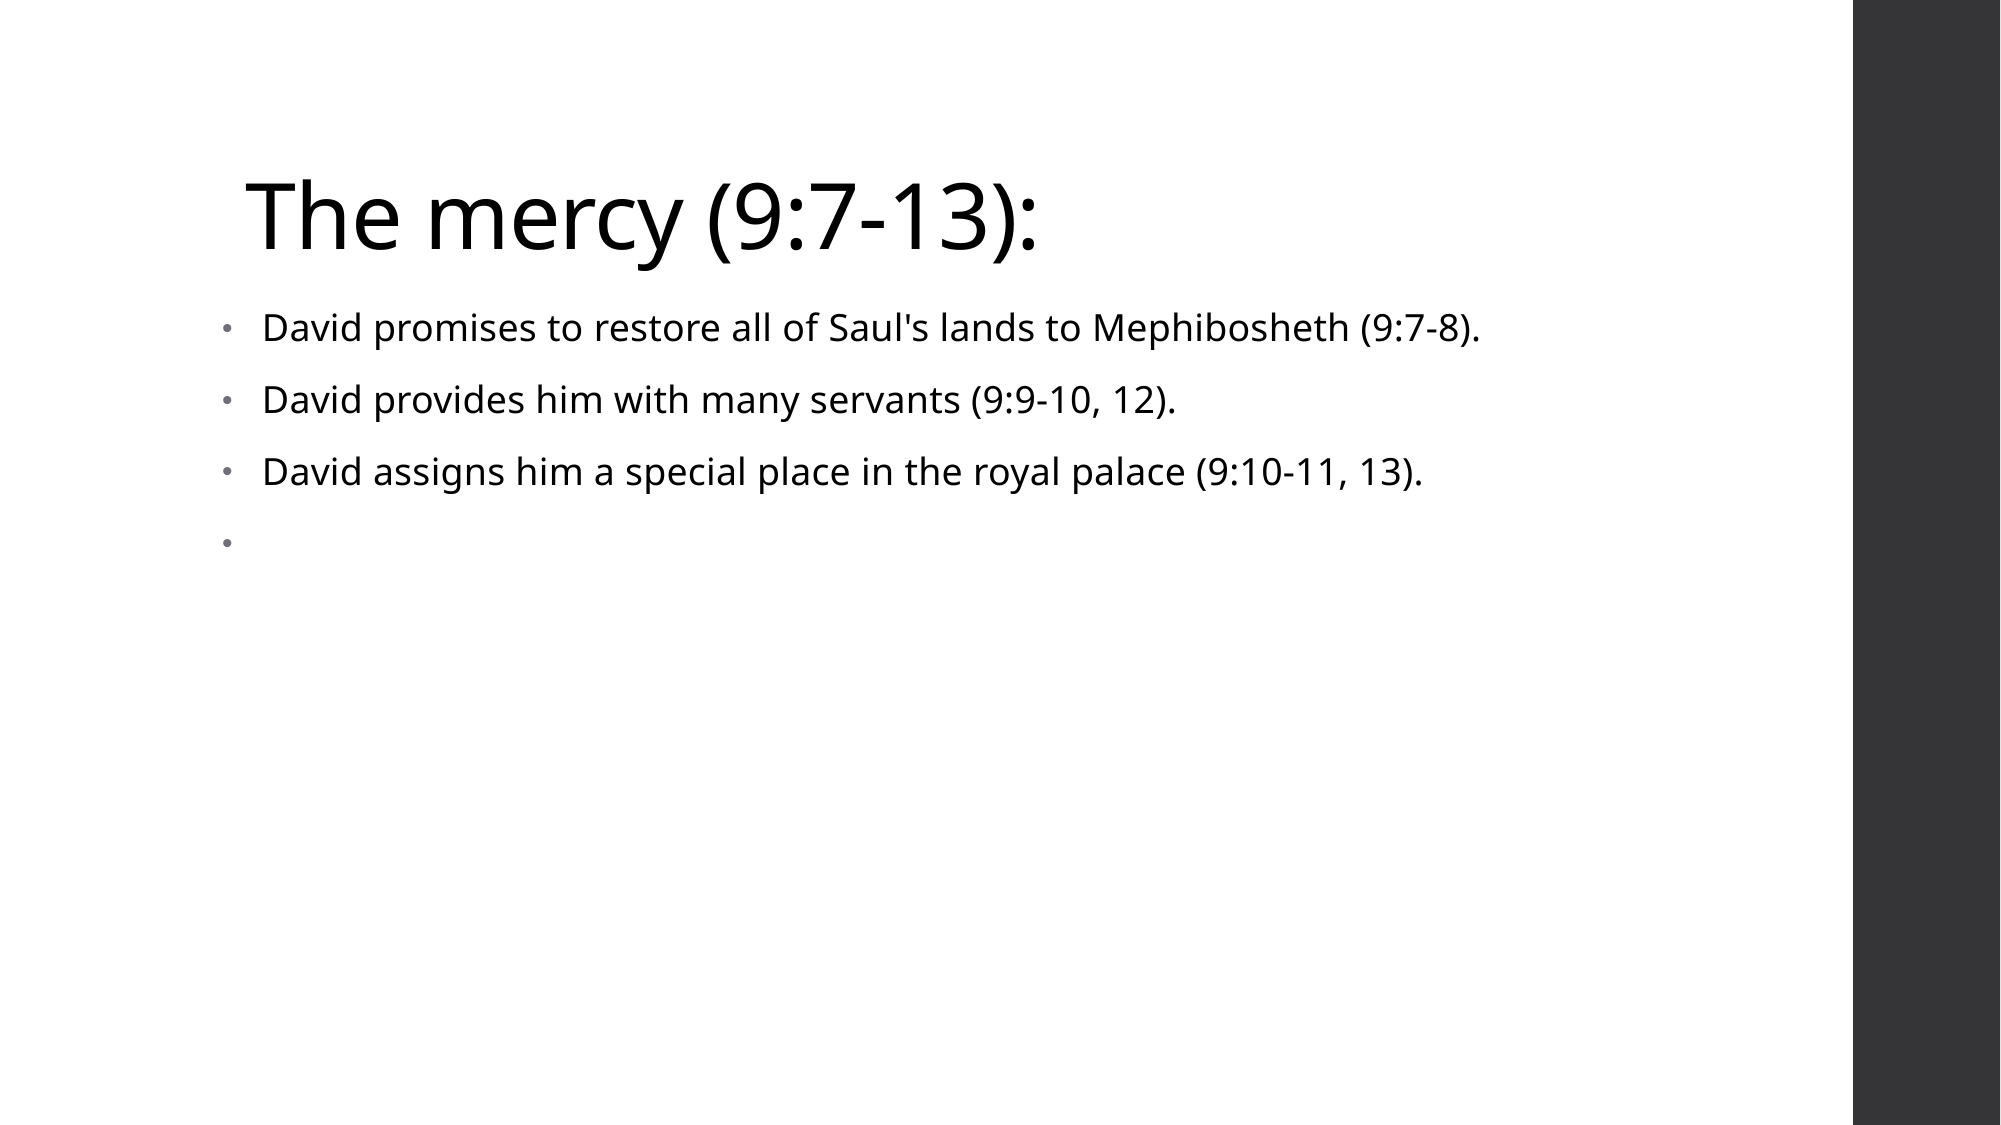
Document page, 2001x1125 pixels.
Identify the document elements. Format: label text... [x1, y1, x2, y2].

list David promises to restore all of Saul's lands to Mephibosheth (9:7-8). David provides him with many servants (9:9-10, 12). David assigns him a special place in the royal palace (9:10-11, 13). [206, 299, 1617, 1014]
title The mercy (9:7-13): [206, 60, 1797, 278]
